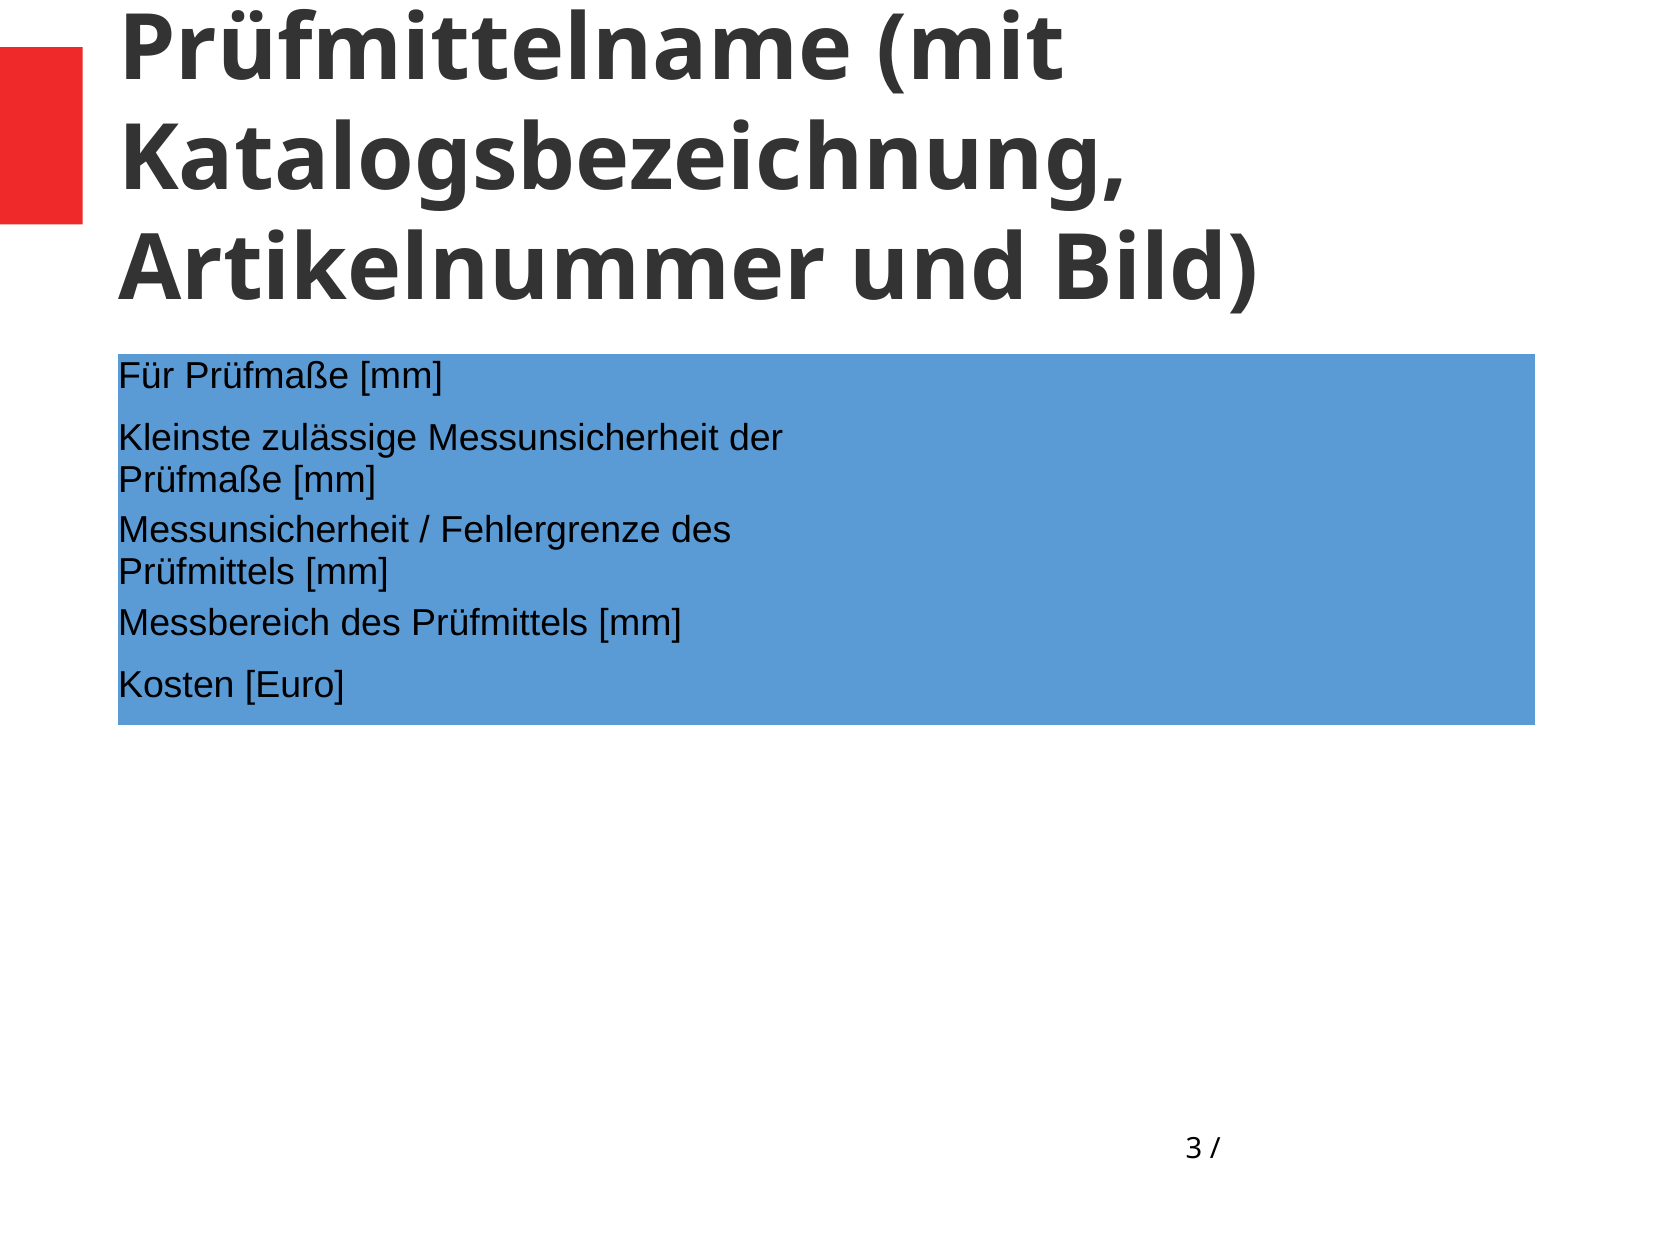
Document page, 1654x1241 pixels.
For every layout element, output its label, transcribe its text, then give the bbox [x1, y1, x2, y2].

table_cell [827, 601, 1535, 663]
table_cell [827, 509, 1535, 601]
table_cell Kosten [Euro] [118, 663, 827, 725]
table_cell [827, 416, 1535, 509]
table_cell [827, 663, 1535, 725]
table_cell Messunsicherheit / Fehlergrenze des Prüfmittels [mm] [118, 509, 827, 601]
table_header Für Prüfmaße [mm] [118, 354, 827, 416]
table_cell Messbereich des Prüfmittels [mm] [118, 601, 827, 663]
table_header [827, 354, 1535, 416]
table_cell Kleinste zulässige Messunsicherheit der Prüfmaße [mm] [118, 416, 827, 509]
title Prüfmittelname (mit Katalogsbezeichnung, Artikelnummer und Bild) [118, 0, 1571, 314]
text_box / [1185, 1129, 1571, 1216]
